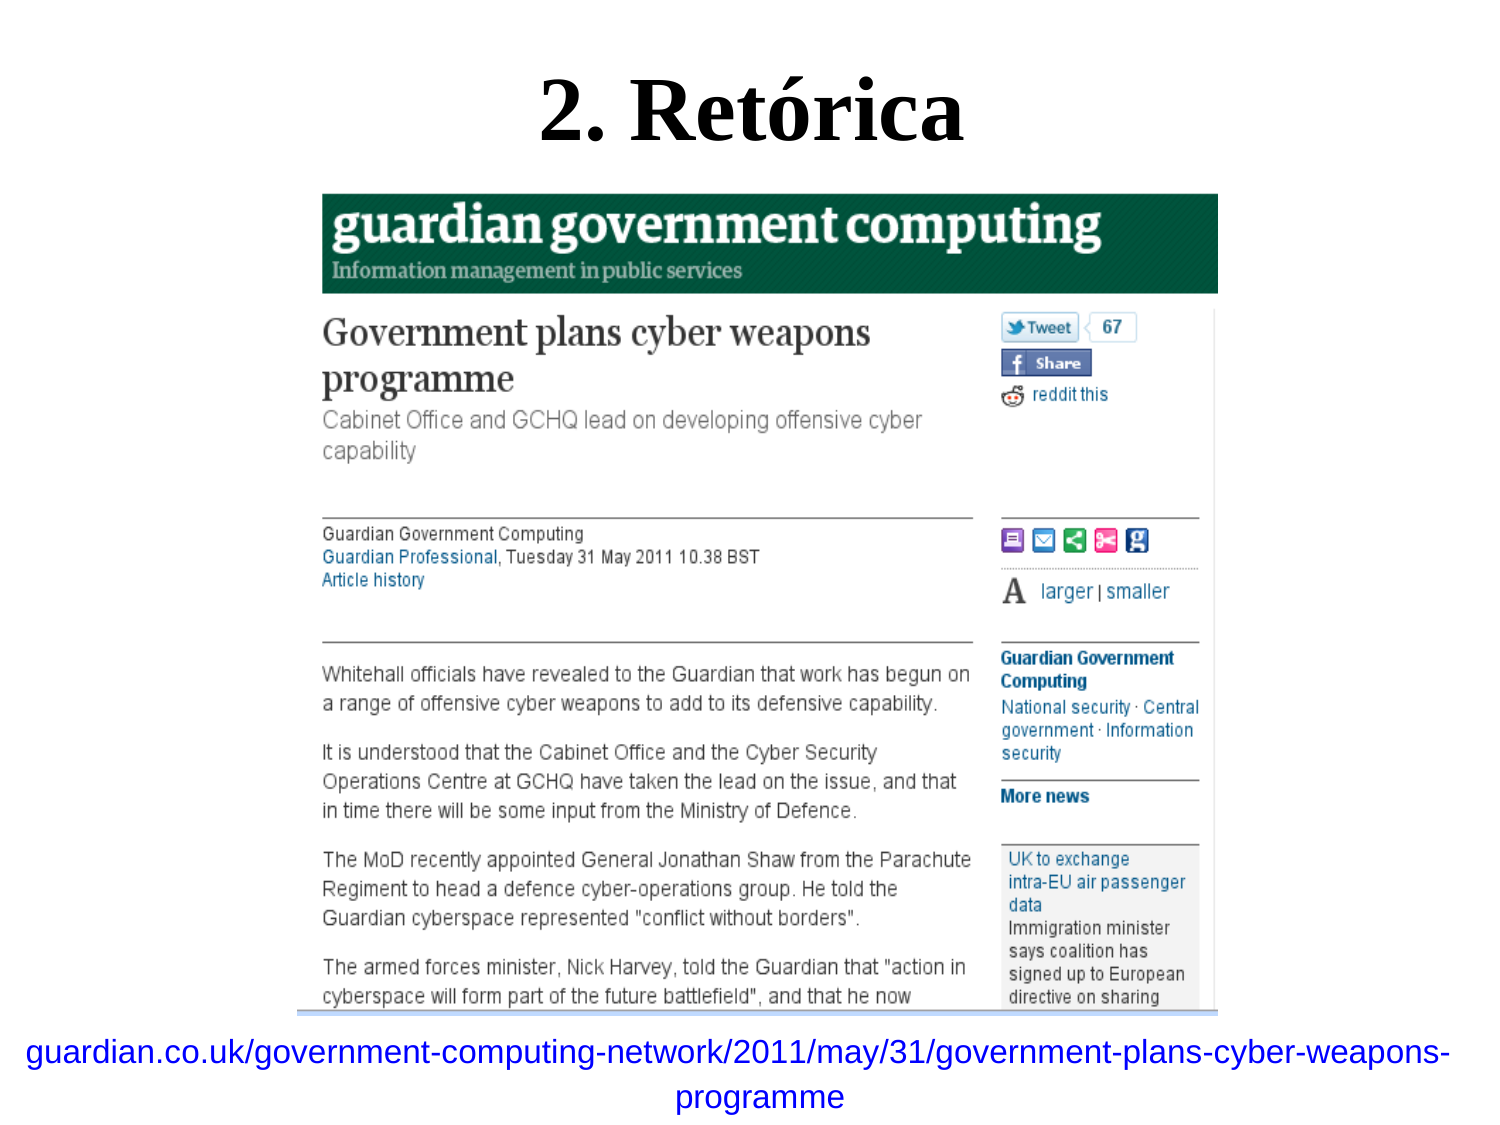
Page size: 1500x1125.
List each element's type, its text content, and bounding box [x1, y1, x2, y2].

title 2. Retórica [87, 51, 1416, 169]
text_box guardian.co.uk/government-computing-network/2011/may/31/government-plans-cyber-weapons-programme [16, 1025, 1460, 1116]
picture [297, 188, 1218, 1016]
